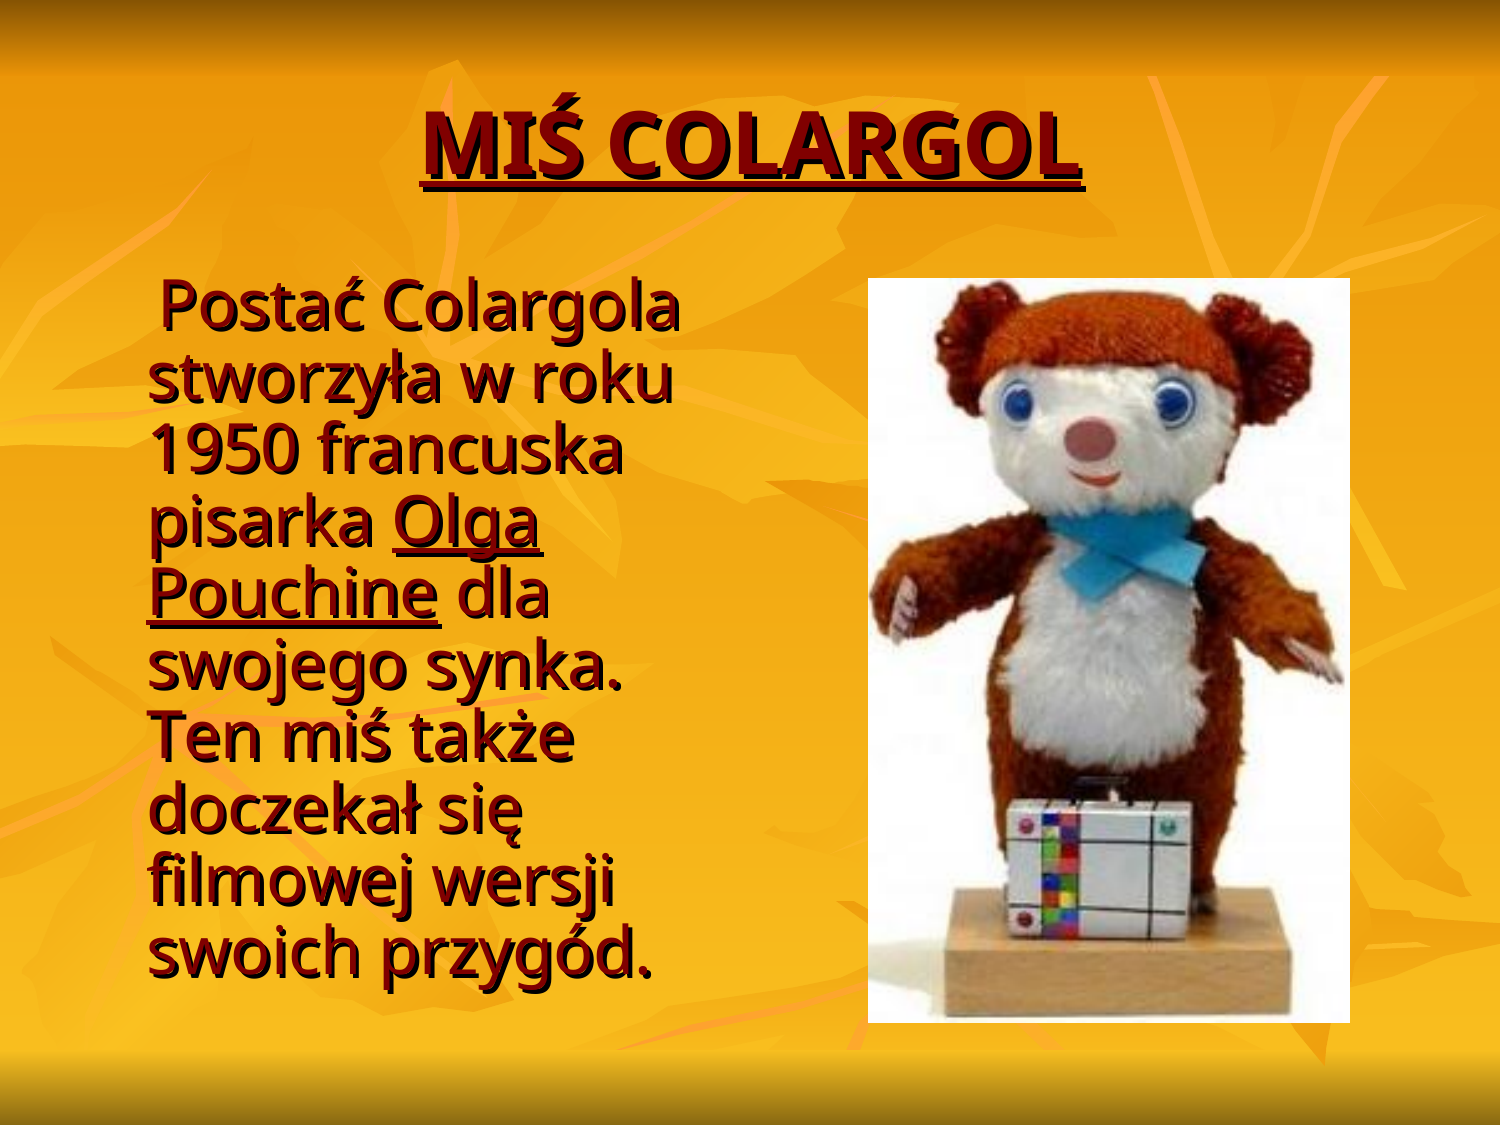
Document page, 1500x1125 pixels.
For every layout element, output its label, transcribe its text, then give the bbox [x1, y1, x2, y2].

picture [868, 278, 1350, 1023]
title MIŚ COLARGOL [75, 45, 1426, 234]
list Postać Colargola stworzyła w roku 1950 francuska pisarka Olga Pouchine dla swojego synka. Ten miś także doczekał się filmowej wersji swoich przygód. [75, 262, 738, 1006]
